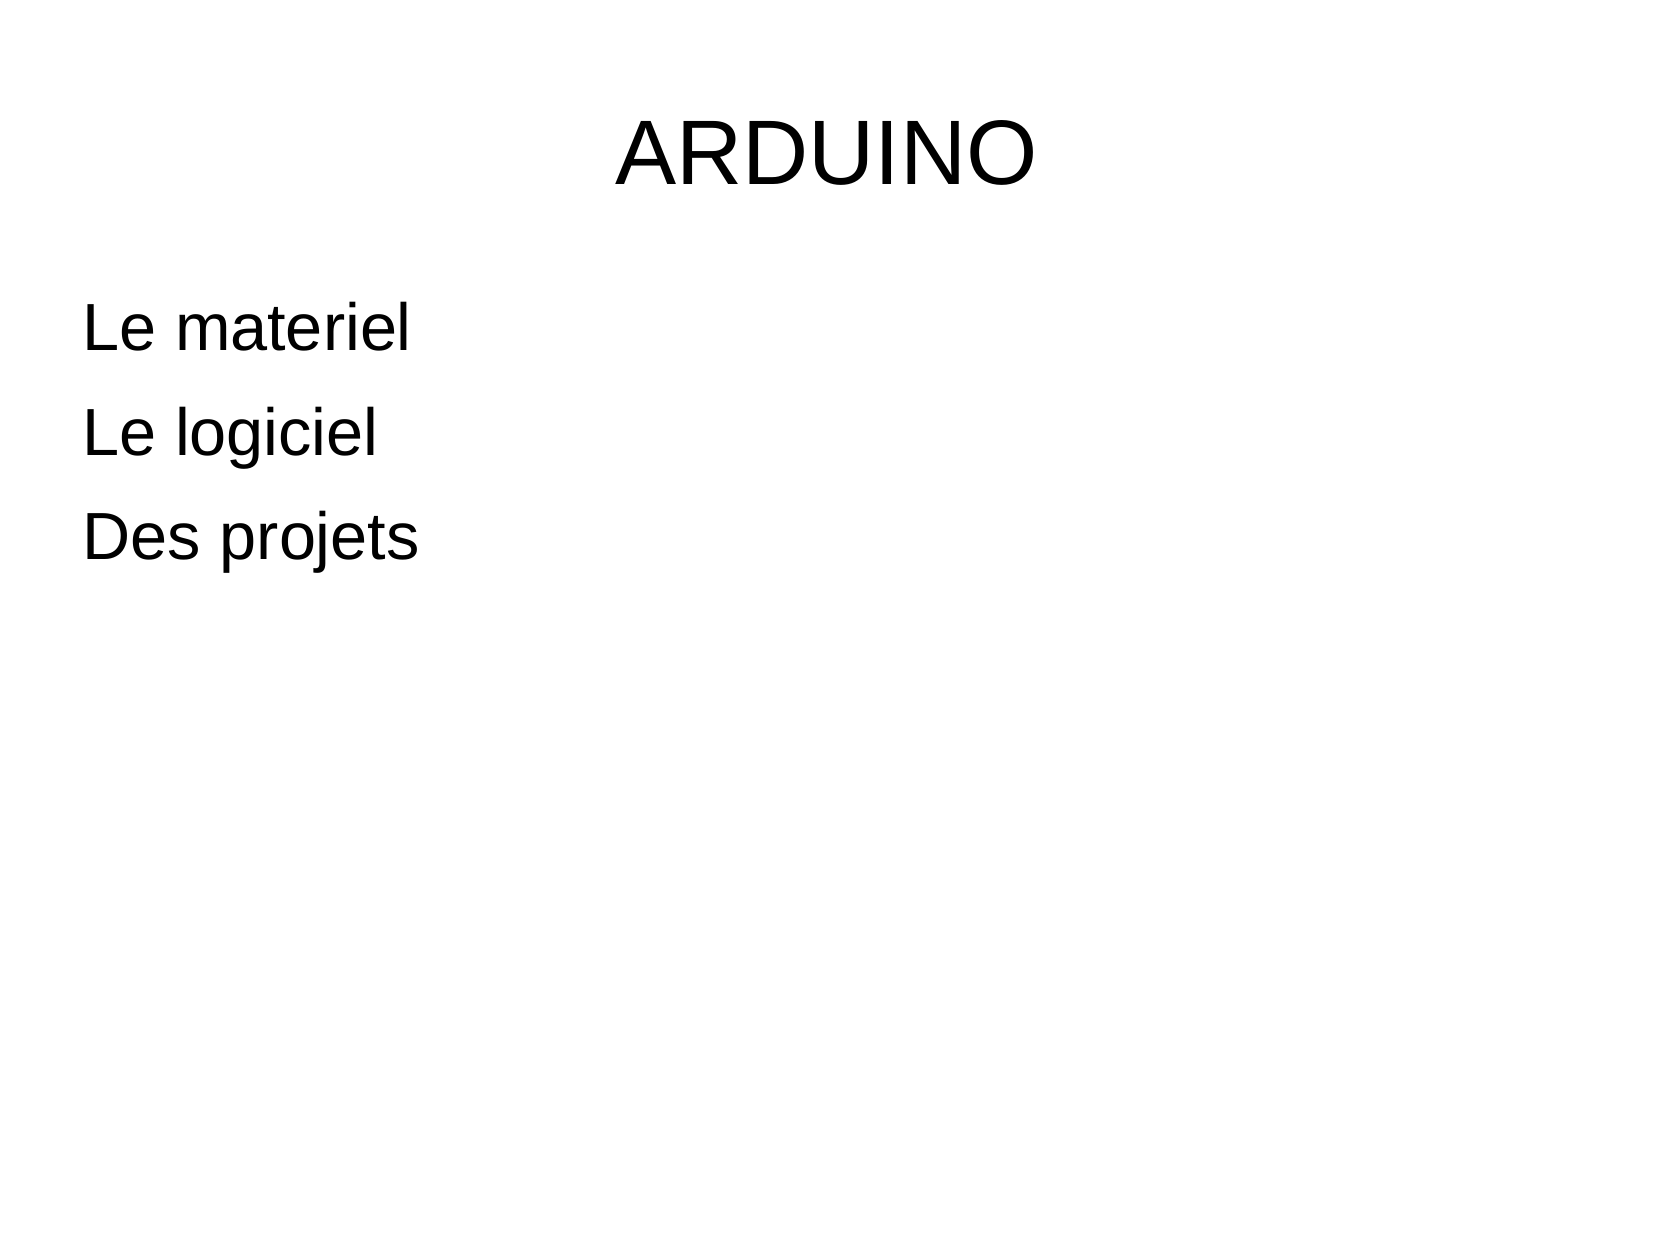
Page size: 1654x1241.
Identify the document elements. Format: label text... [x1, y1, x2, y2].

list Le materiel Le logiciel Des projets [82, 290, 1571, 1010]
title ARDUINO [82, 49, 1571, 257]
